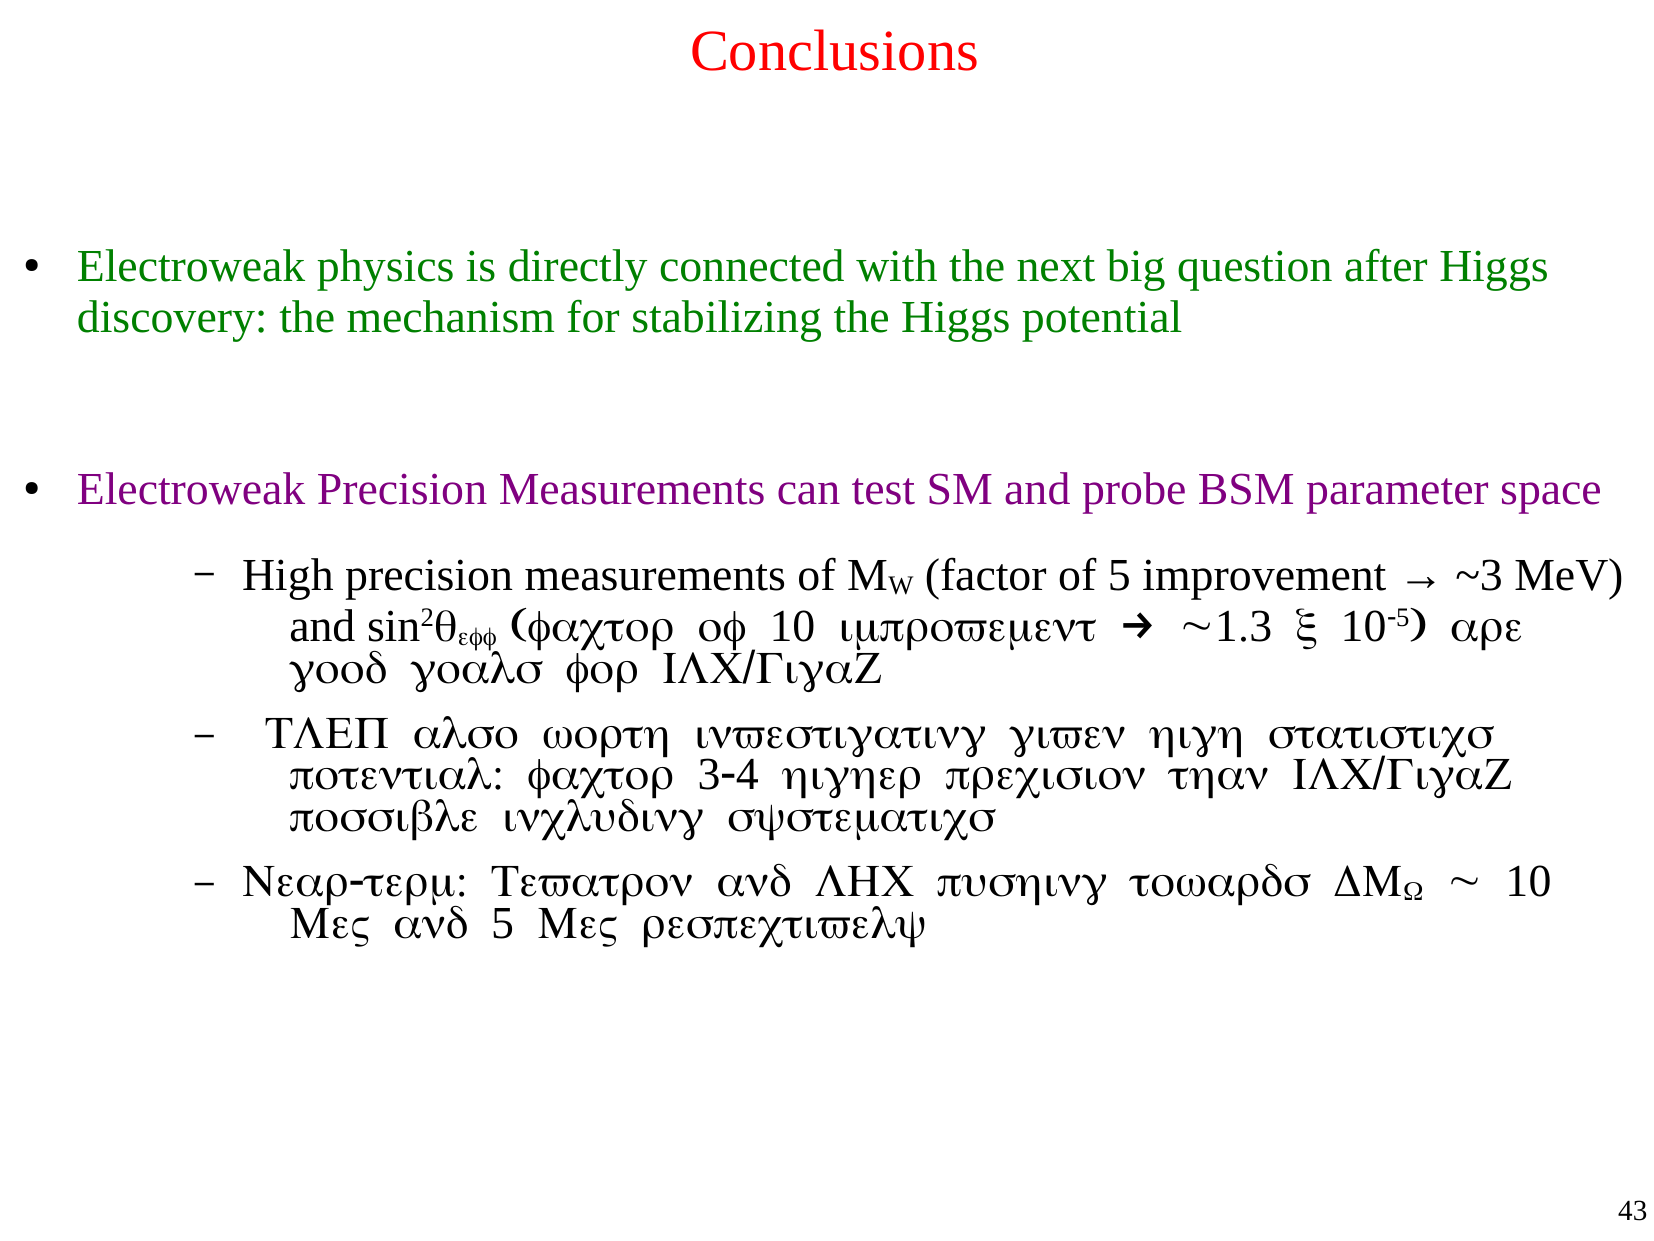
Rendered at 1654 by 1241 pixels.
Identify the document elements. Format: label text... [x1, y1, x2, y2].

title Conclusions [128, 0, 1541, 144]
list Electroweak physics is directly connected with the next big question after Higgs discovery: the mechanism for stabilizing the Higgs potential Electroweak Precision Measurements can test SM and probe BSM parameter space High precision measurements of MW (factor of 5 improvement → ~3 MeV) and sin2θeff (factor of 10 improvement → ~1.3 x 10-5) are good goals for ILC/GigaZ TLEP also worth investigating given high statistics potential: factor 3-4 higher precision than ILC/GigaZ possible including systematics Near-term: Tevatron and LHC pushing towards ΔMW ~ 10 MeV and 5 MeV respectively [5, 240, 1641, 1237]
